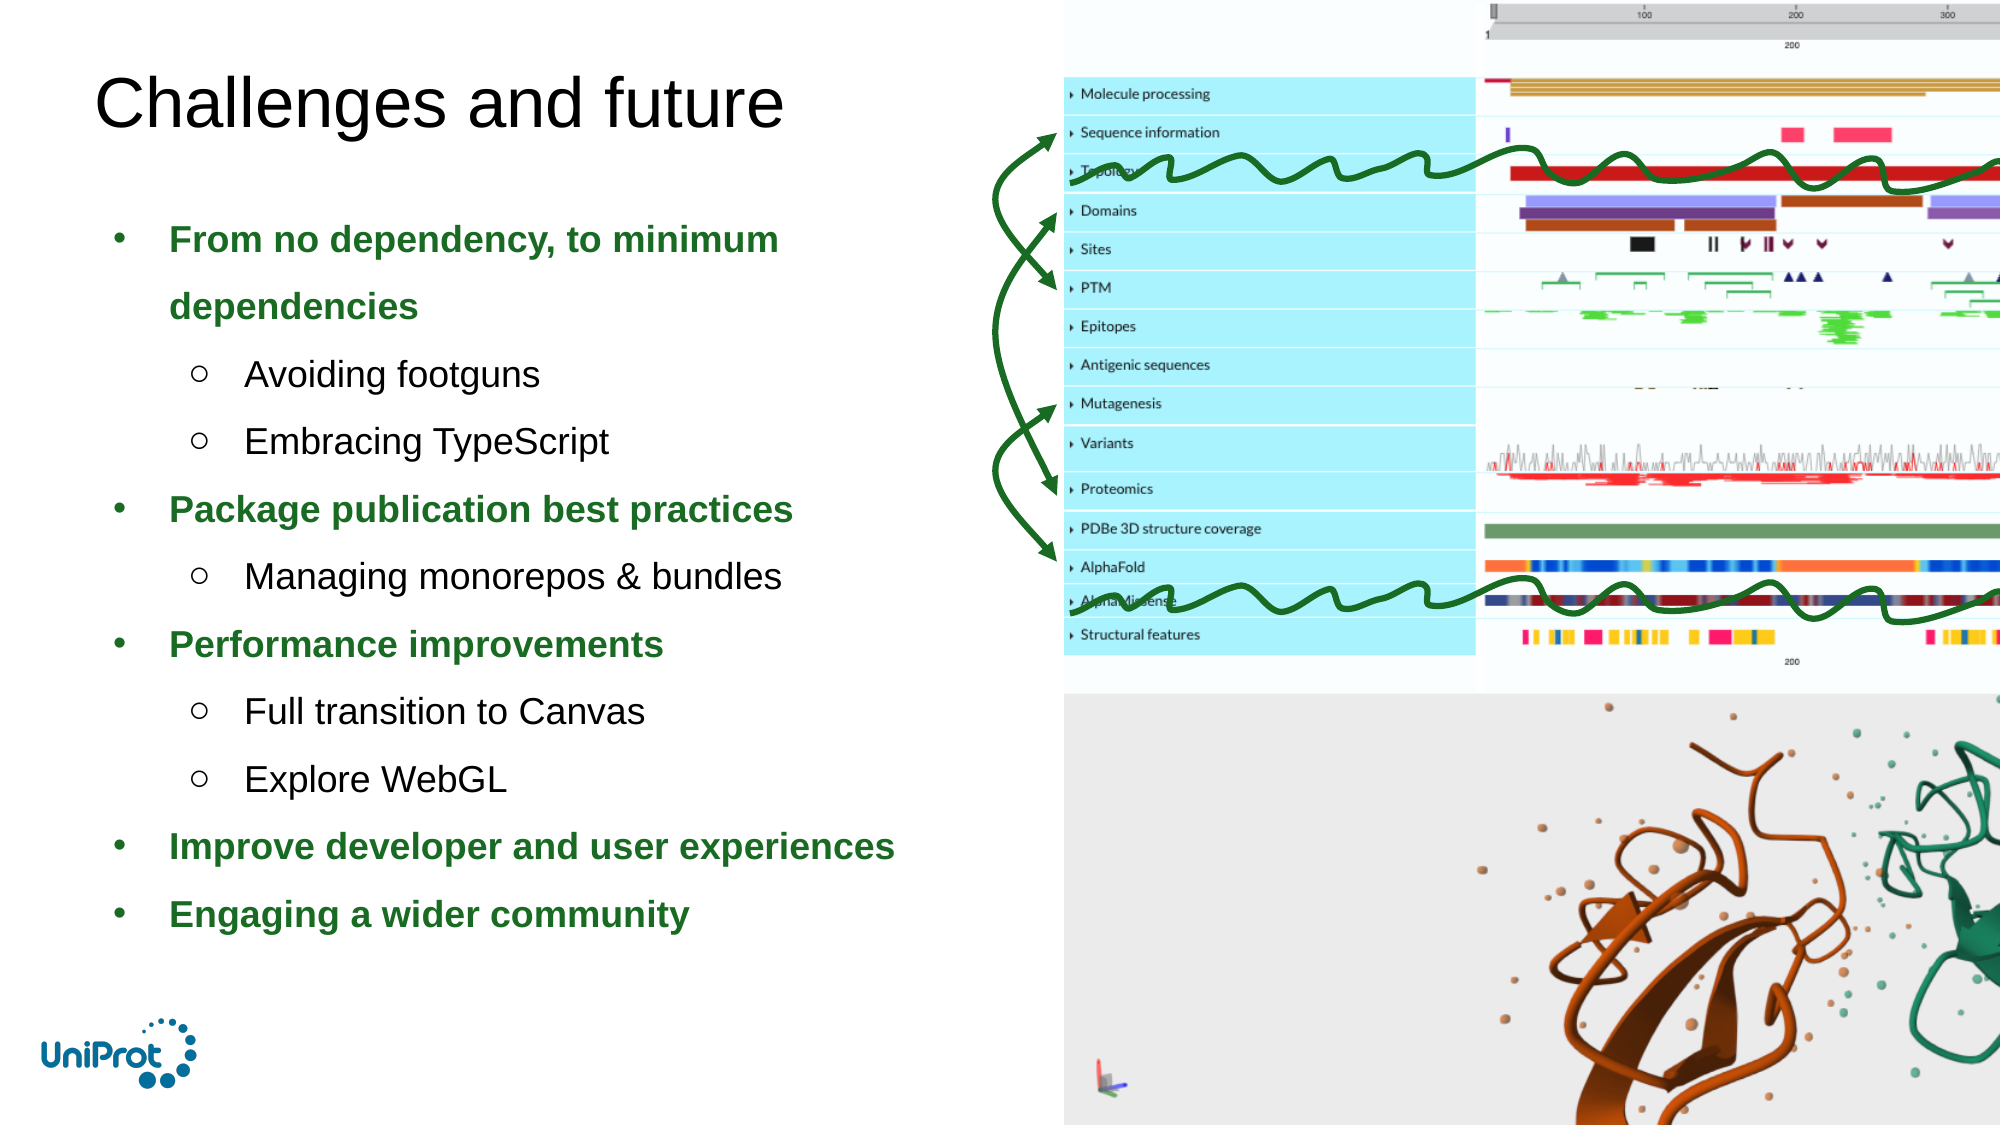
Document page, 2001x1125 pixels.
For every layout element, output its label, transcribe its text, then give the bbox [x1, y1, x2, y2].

picture [1064, 0, 2000, 1125]
text_box From no dependency, to minimum dependencies Avoiding footguns Embracing TypeScript Package publication best practices Managing monorepos & bundles Performance improvements Full transition to Canvas Explore WebGL Improve developer and user experiences Engaging a wider community [79, 184, 972, 943]
text_box Challenges and future [79, 64, 1064, 248]
picture [26, 1005, 212, 1103]
